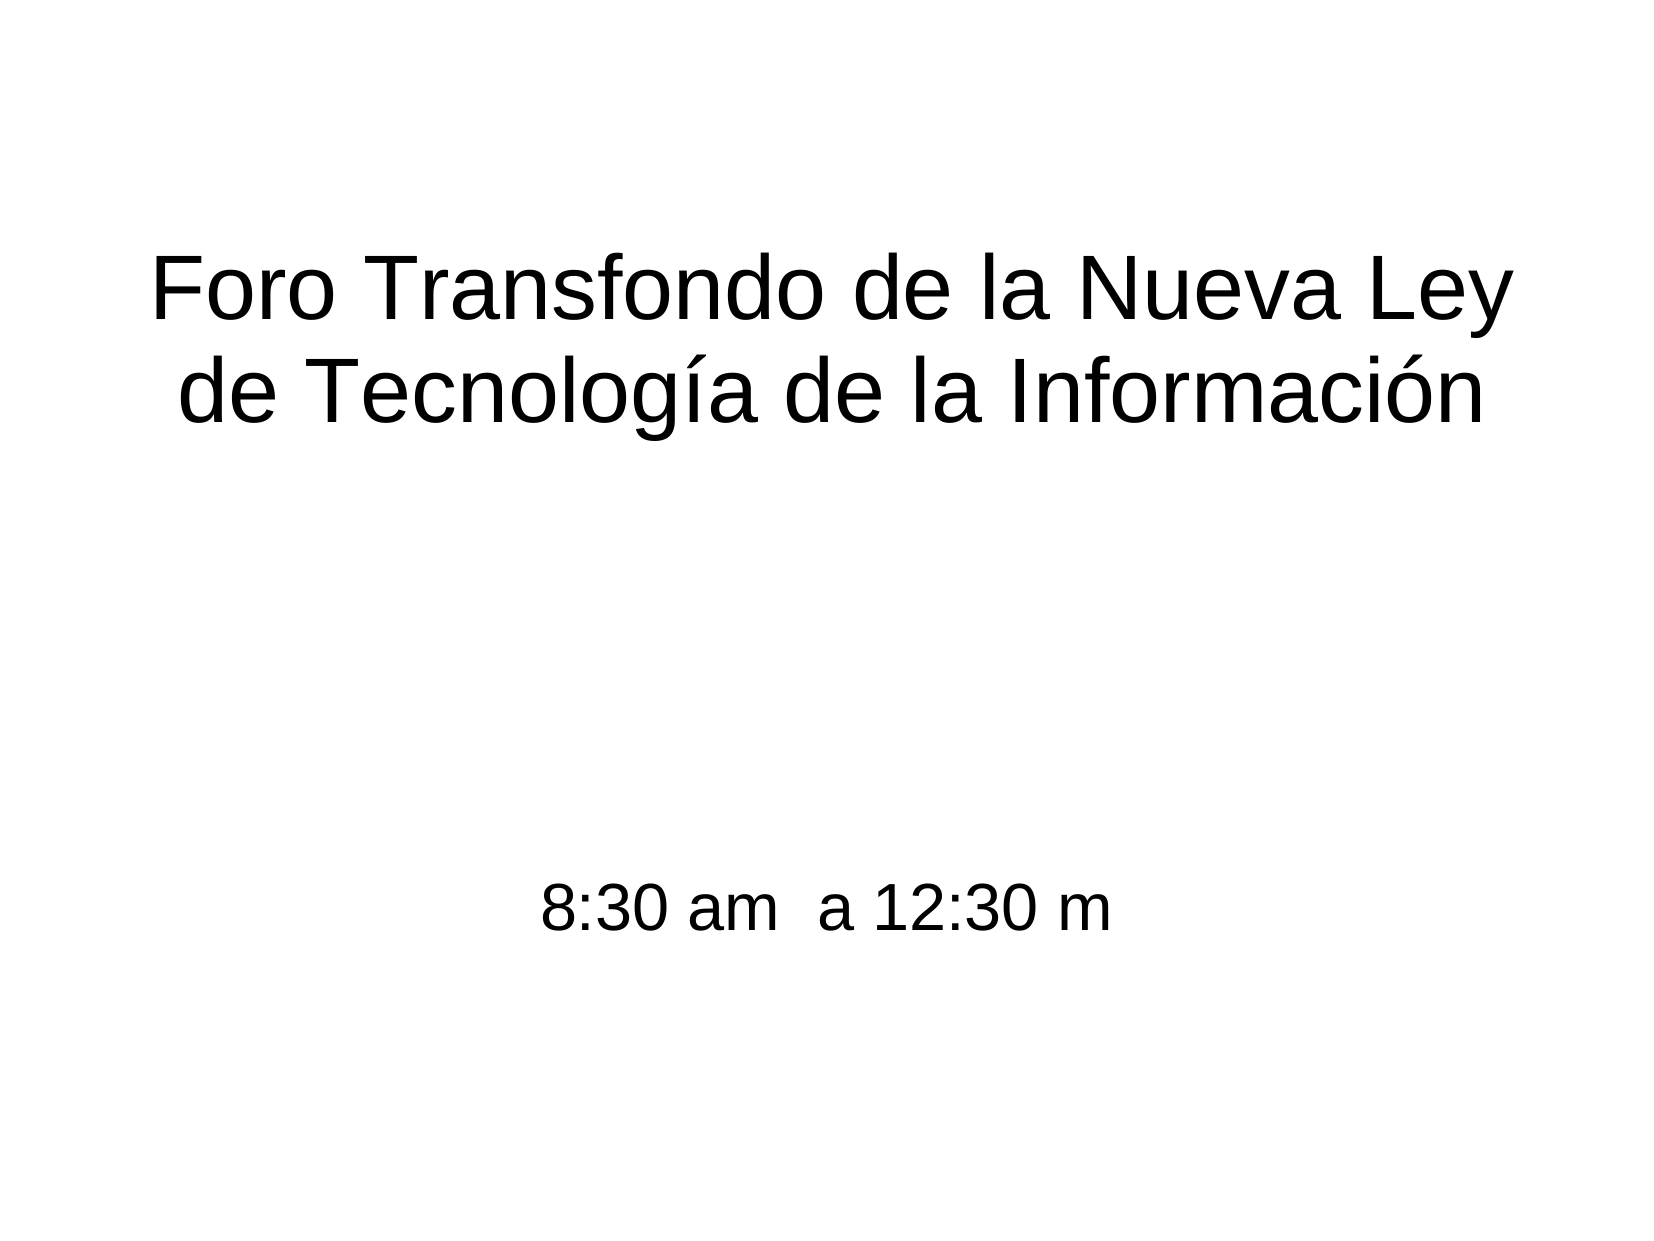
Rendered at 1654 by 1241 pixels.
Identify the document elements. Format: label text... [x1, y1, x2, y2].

subtitle 8:30 am a 12:30 m [82, 712, 1571, 1102]
title Foro Transfondo de la Nueva Ley de Tecnología de la Información [88, 225, 1578, 454]
